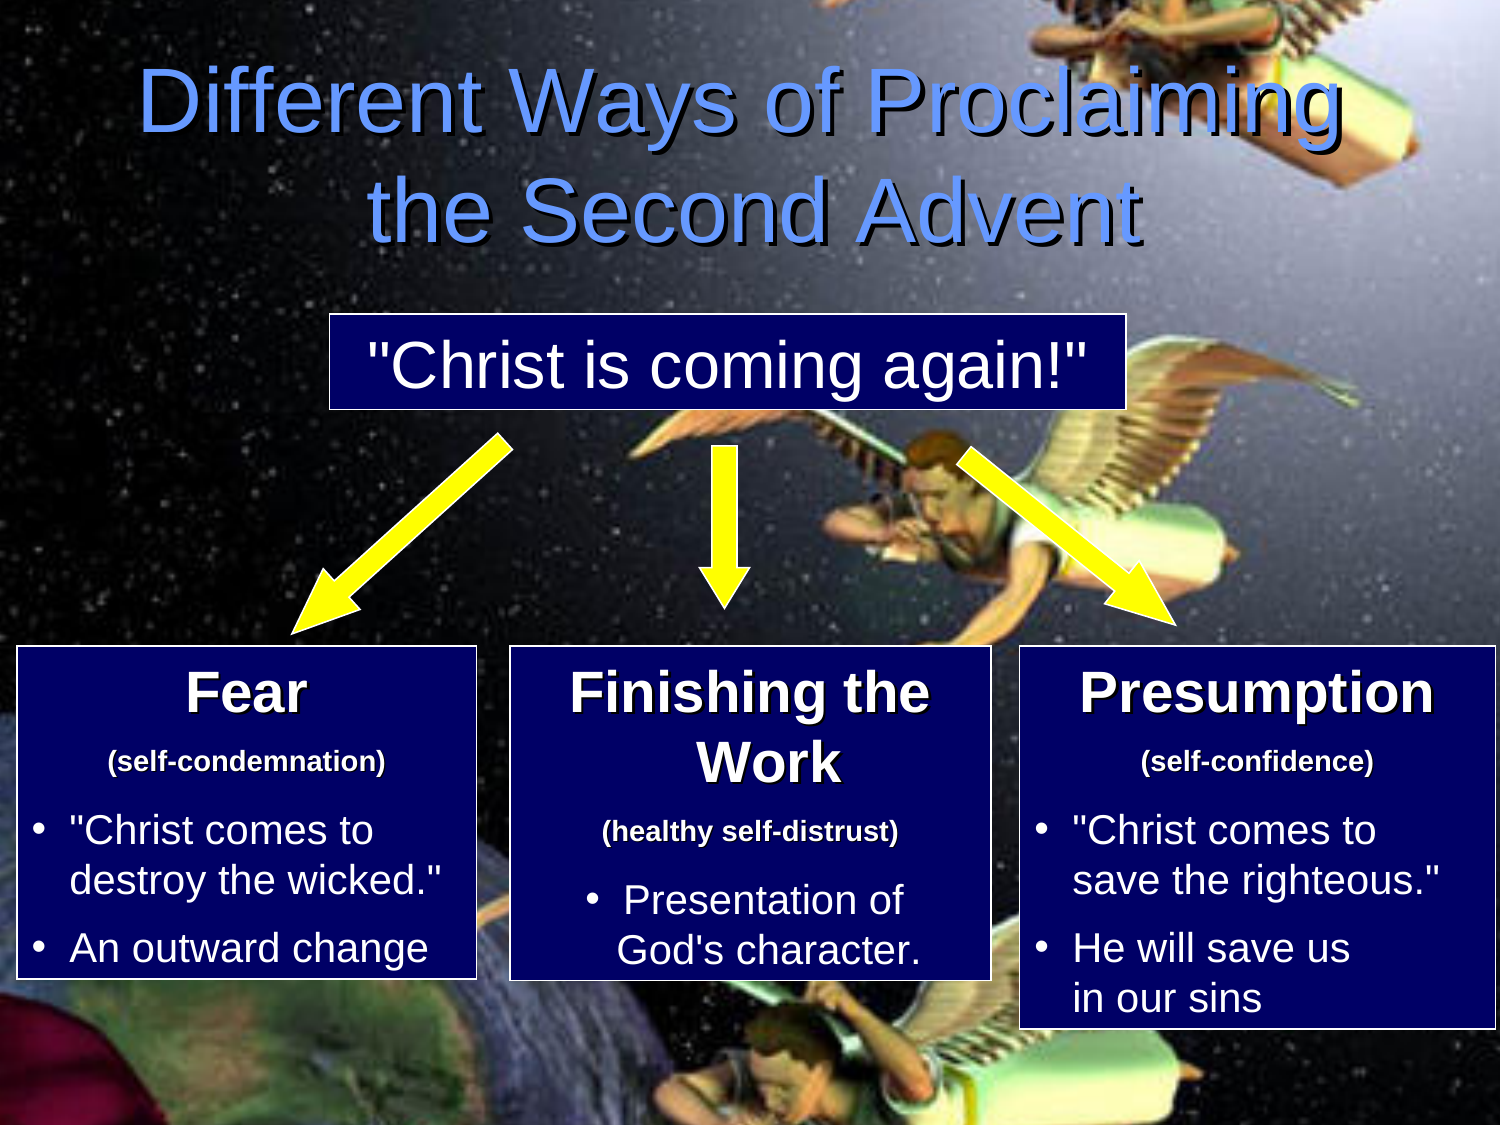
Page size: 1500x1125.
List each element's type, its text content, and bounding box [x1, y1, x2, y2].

text_box [956, 446, 1176, 626]
text_box Finishing the Work (healthy self-distrust) Presentation of God's character. [509, 646, 991, 981]
picture [0, 0, 1500, 1125]
text_box Presumption (self-confidence) "Christ comes to save the righteous." He will save us in our sins [1019, 646, 1496, 1029]
text_box Fear (self-condemnation) "Christ comes to destroy the wicked." An outward change [16, 646, 477, 979]
text_box [699, 445, 750, 609]
title Different Ways of Proclaiming the Second Advent [74, 33, 1434, 245]
text_box "Christ is coming again!" [329, 313, 1127, 410]
text_box [291, 433, 513, 634]
